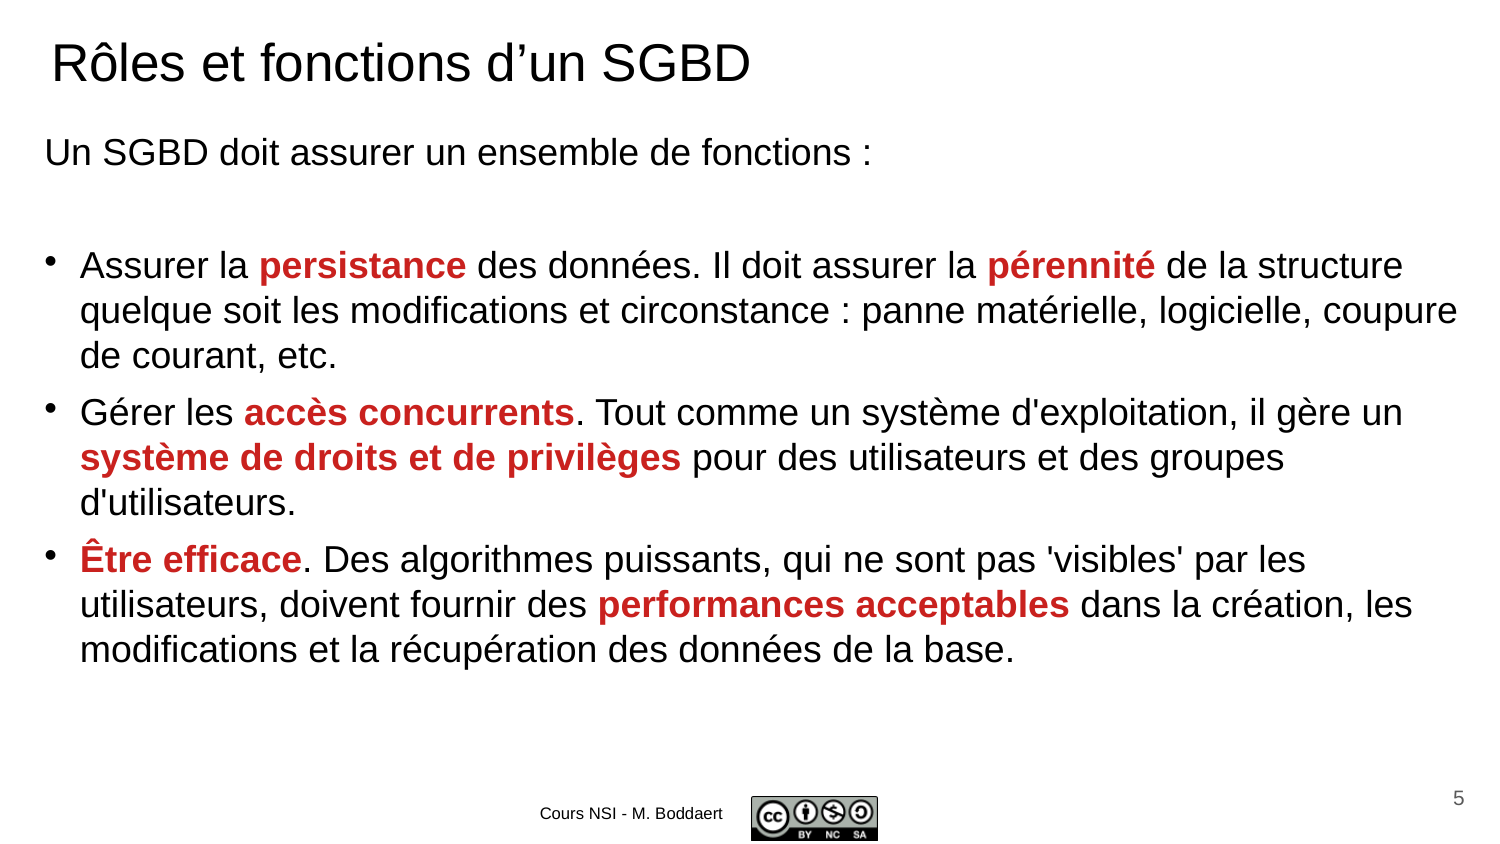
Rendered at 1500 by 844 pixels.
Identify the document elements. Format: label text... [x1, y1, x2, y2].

slide_number <numéro> [1389, 764, 1480, 830]
title Rôles et fonctions d’un SGBD [51, 13, 1449, 108]
text_box Un SGBD doit assurer un ensemble de fonctions : Assurer la persistance des données. Il doit assurer la pérennité de la structure quelque soit les modifications et circonstance : panne matérielle, logicielle, coupure de courant, etc. Gérer les accès concurrents. Tout comme un système d'exploitation, il gère un système de droits et de privilèges pour des utilisateurs et des groupes d'utilisateurs. Être efficace. Des algorithmes puissants, qui ne sont pas 'visibles' par les utilisateurs, doivent fournir des performances acceptables dans la création, les modifications et la récupération des données de la base. [29, 120, 1477, 760]
picture [751, 796, 878, 841]
